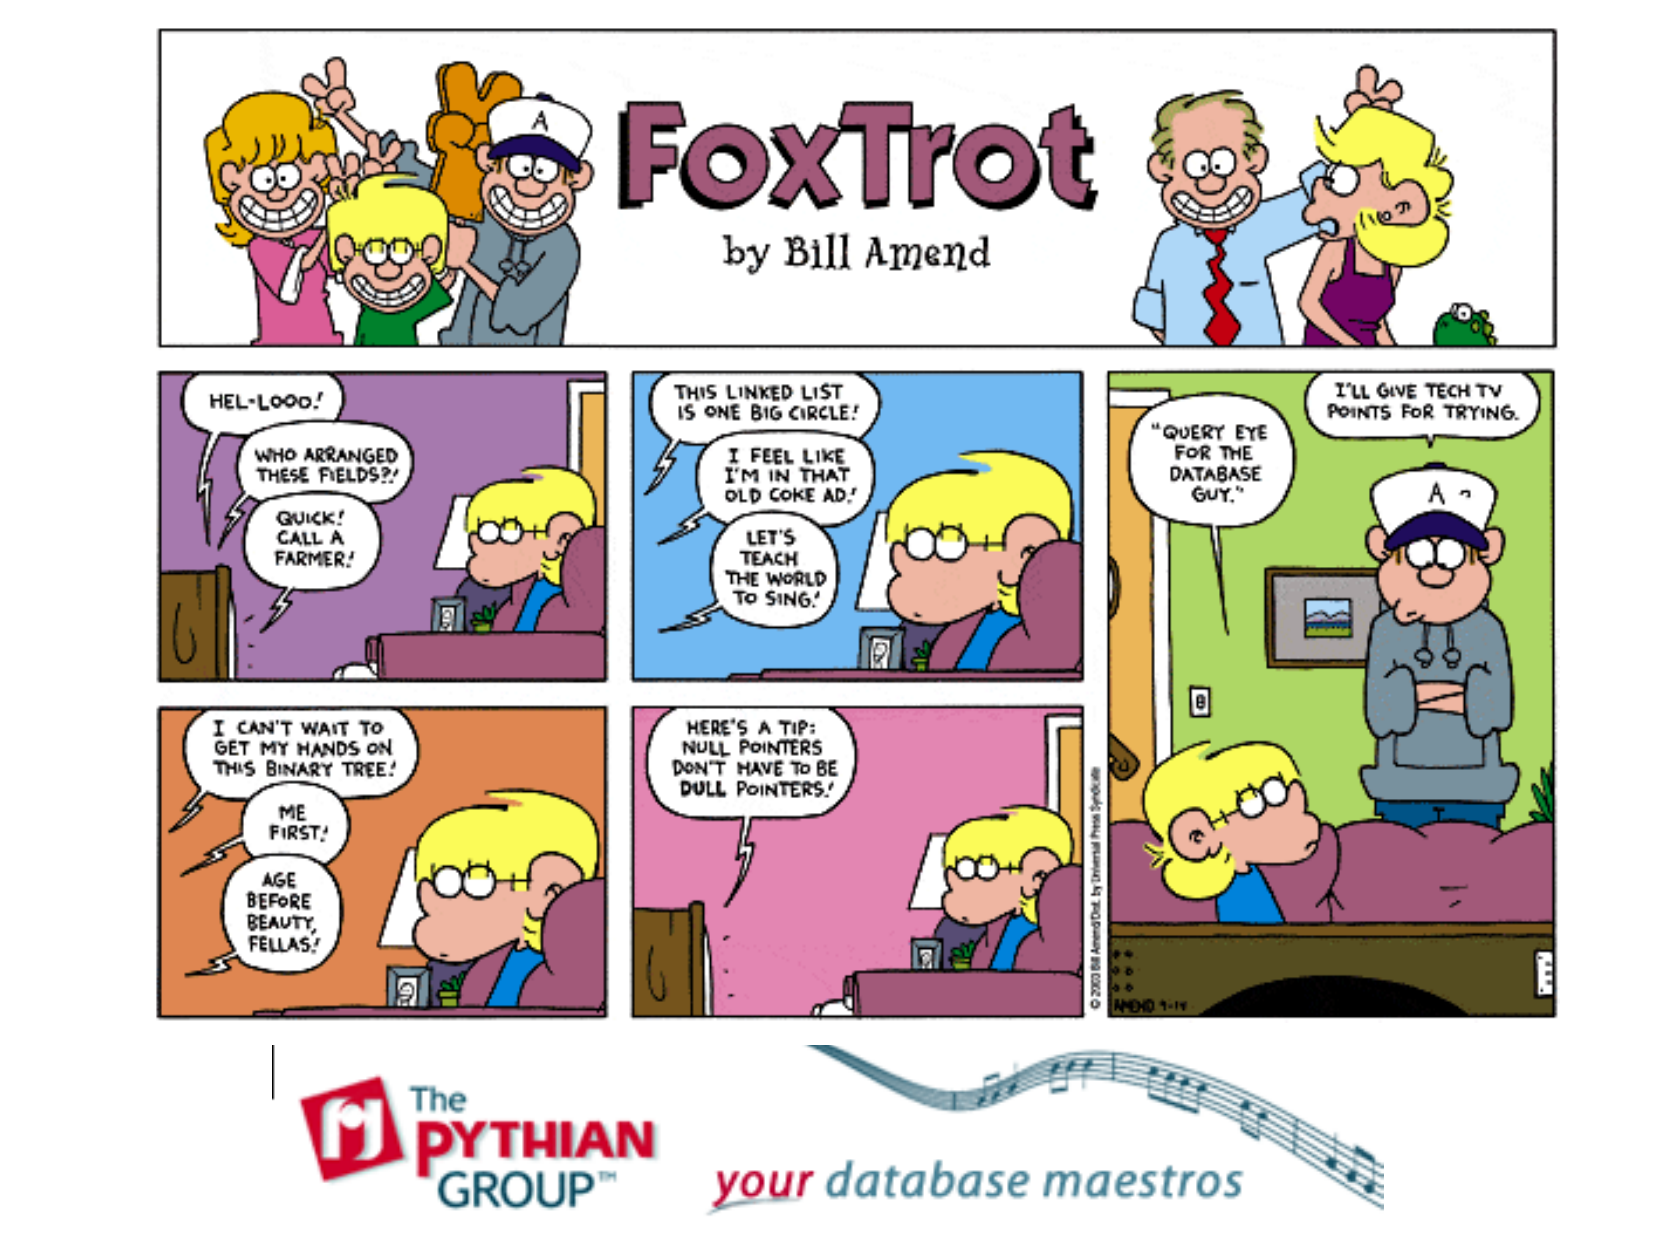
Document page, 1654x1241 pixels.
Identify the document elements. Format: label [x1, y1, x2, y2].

picture [272, 1045, 1384, 1241]
picture [155, 27, 1560, 1023]
